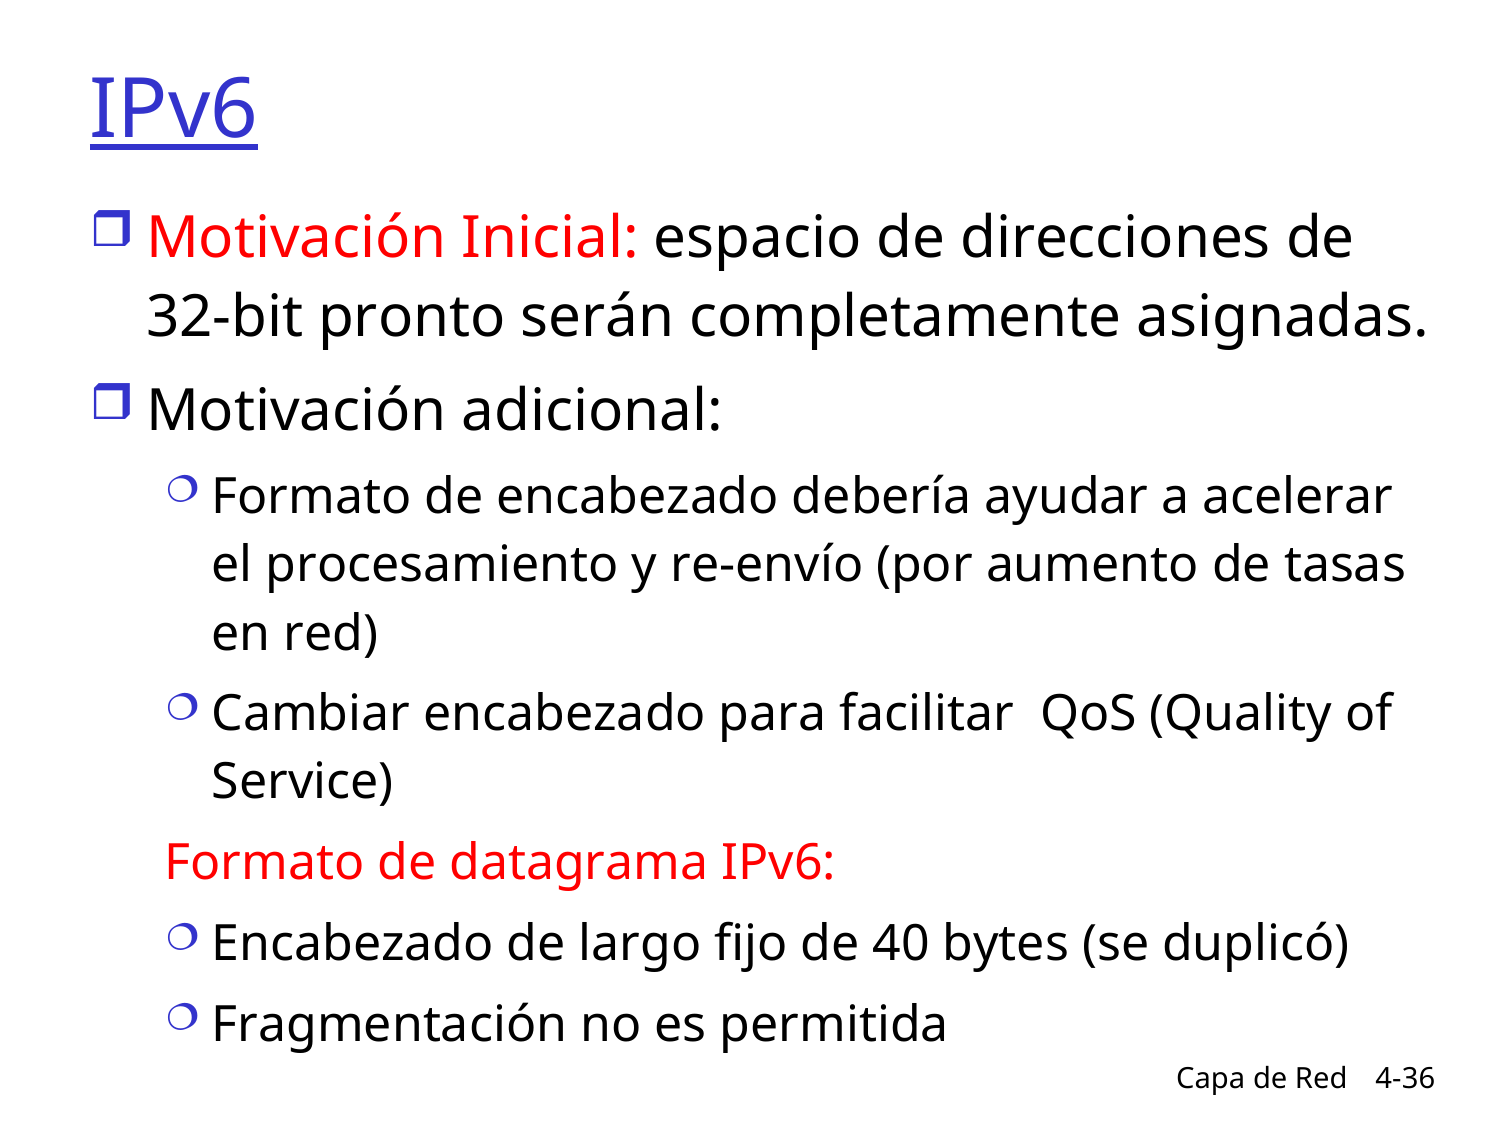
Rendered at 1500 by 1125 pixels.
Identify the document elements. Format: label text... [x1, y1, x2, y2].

title IPv6 [75, 15, 1463, 187]
list Motivación Inicial: espacio de direcciones de 32-bit pronto serán completamente asignadas. Motivación adicional: Formato de encabezado debería ayudar a acelerar el procesamiento y re-envío (por aumento de tasas en red) Cambiar encabezado para facilitar QoS (Quality of Service) Formato de datagrama IPv6: Encabezado de largo fijo de 40 bytes (se duplicó) Fragmentación no es permitida [75, 187, 1463, 1044]
